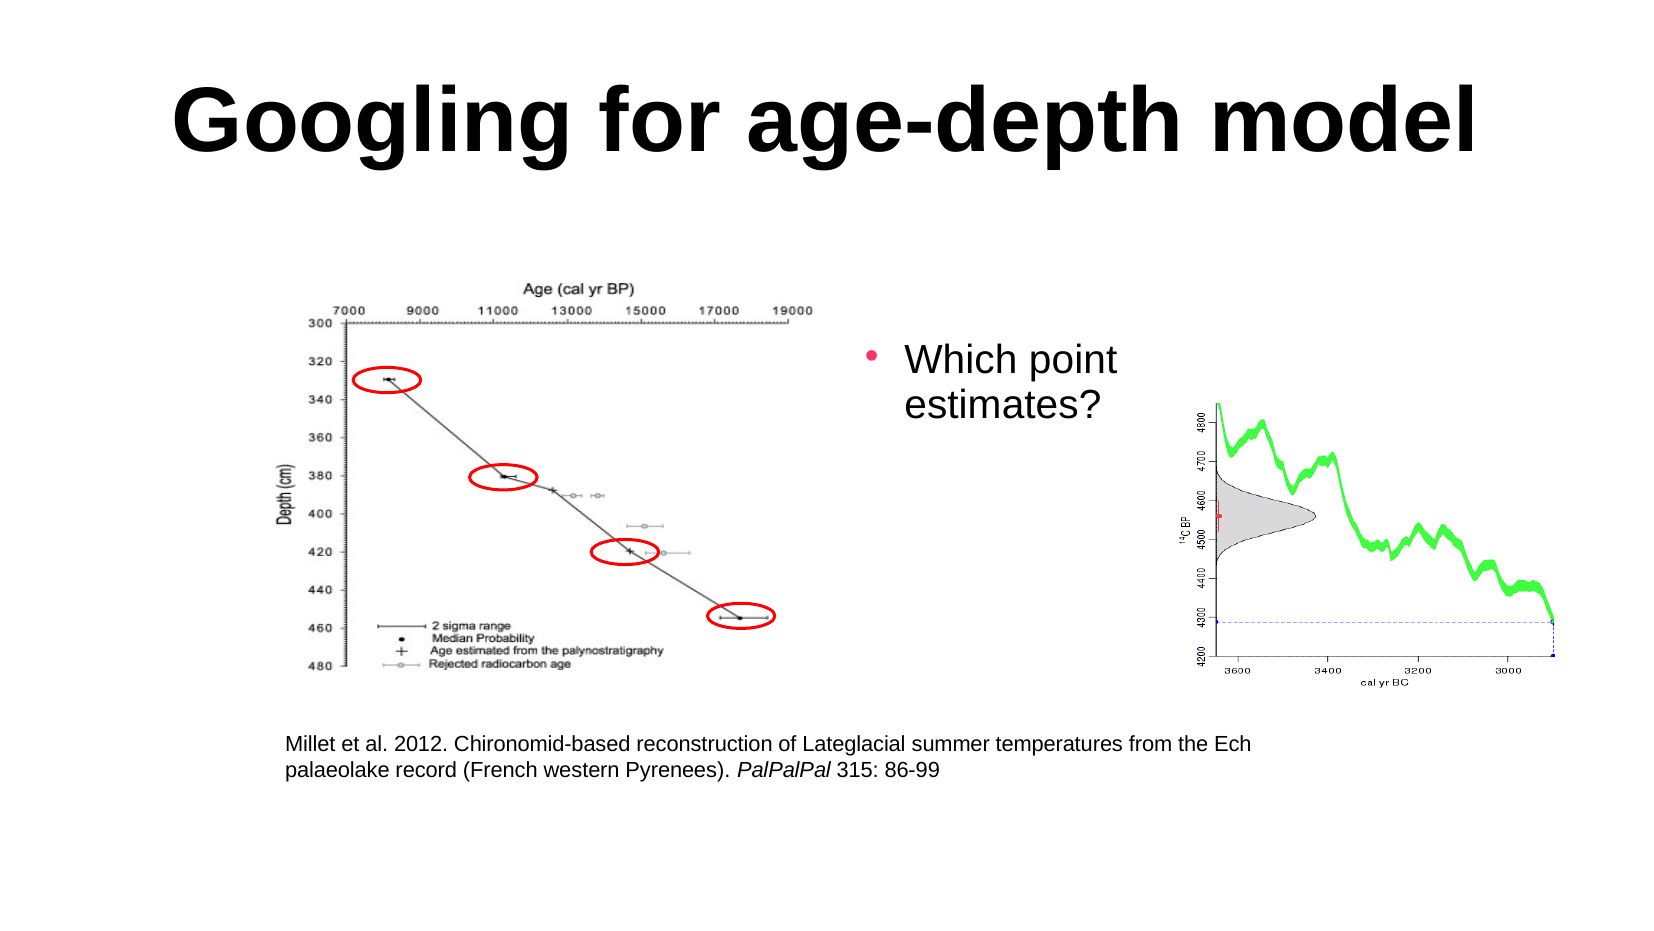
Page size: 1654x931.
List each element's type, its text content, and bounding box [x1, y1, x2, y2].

picture [1173, 392, 1567, 688]
picture [274, 281, 815, 672]
text_box Which point estimates? [839, 334, 1337, 712]
text_box Googling for age-depth model [82, 37, 1571, 192]
text_box Millet et al. 2012. Chironomid-based reconstruction of Lateglacial summer temperatures from the Ech palaeolake record (French western Pyrenees). PalPalPal 315: 86-99 [274, 722, 1370, 768]
